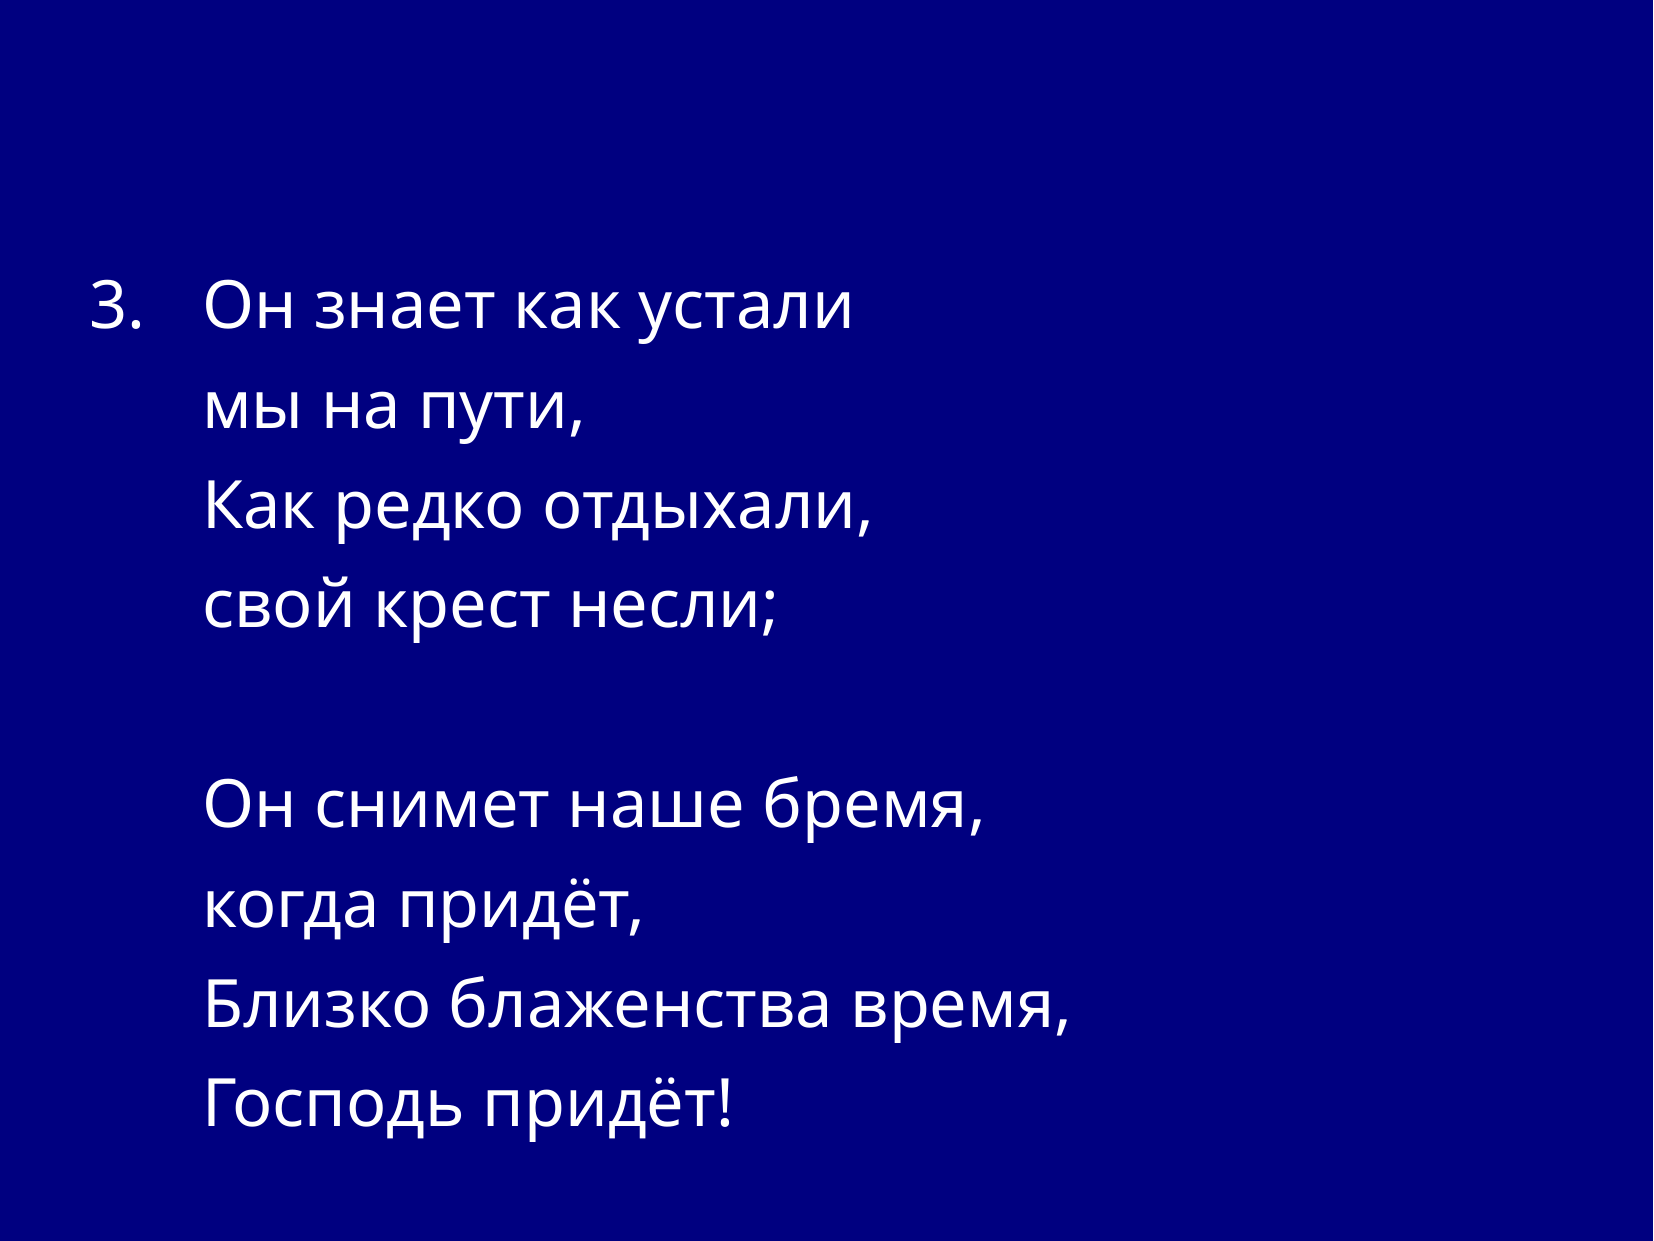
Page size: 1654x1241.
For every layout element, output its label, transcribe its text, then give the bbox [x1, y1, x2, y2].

text_box 3. Он знает как устали мы на пути, Как редко отдыхали, свой крест несли; Он снимет наше бремя, когда придёт, Близко блаженства время, Господь придёт! [75, 150, 1576, 1163]
